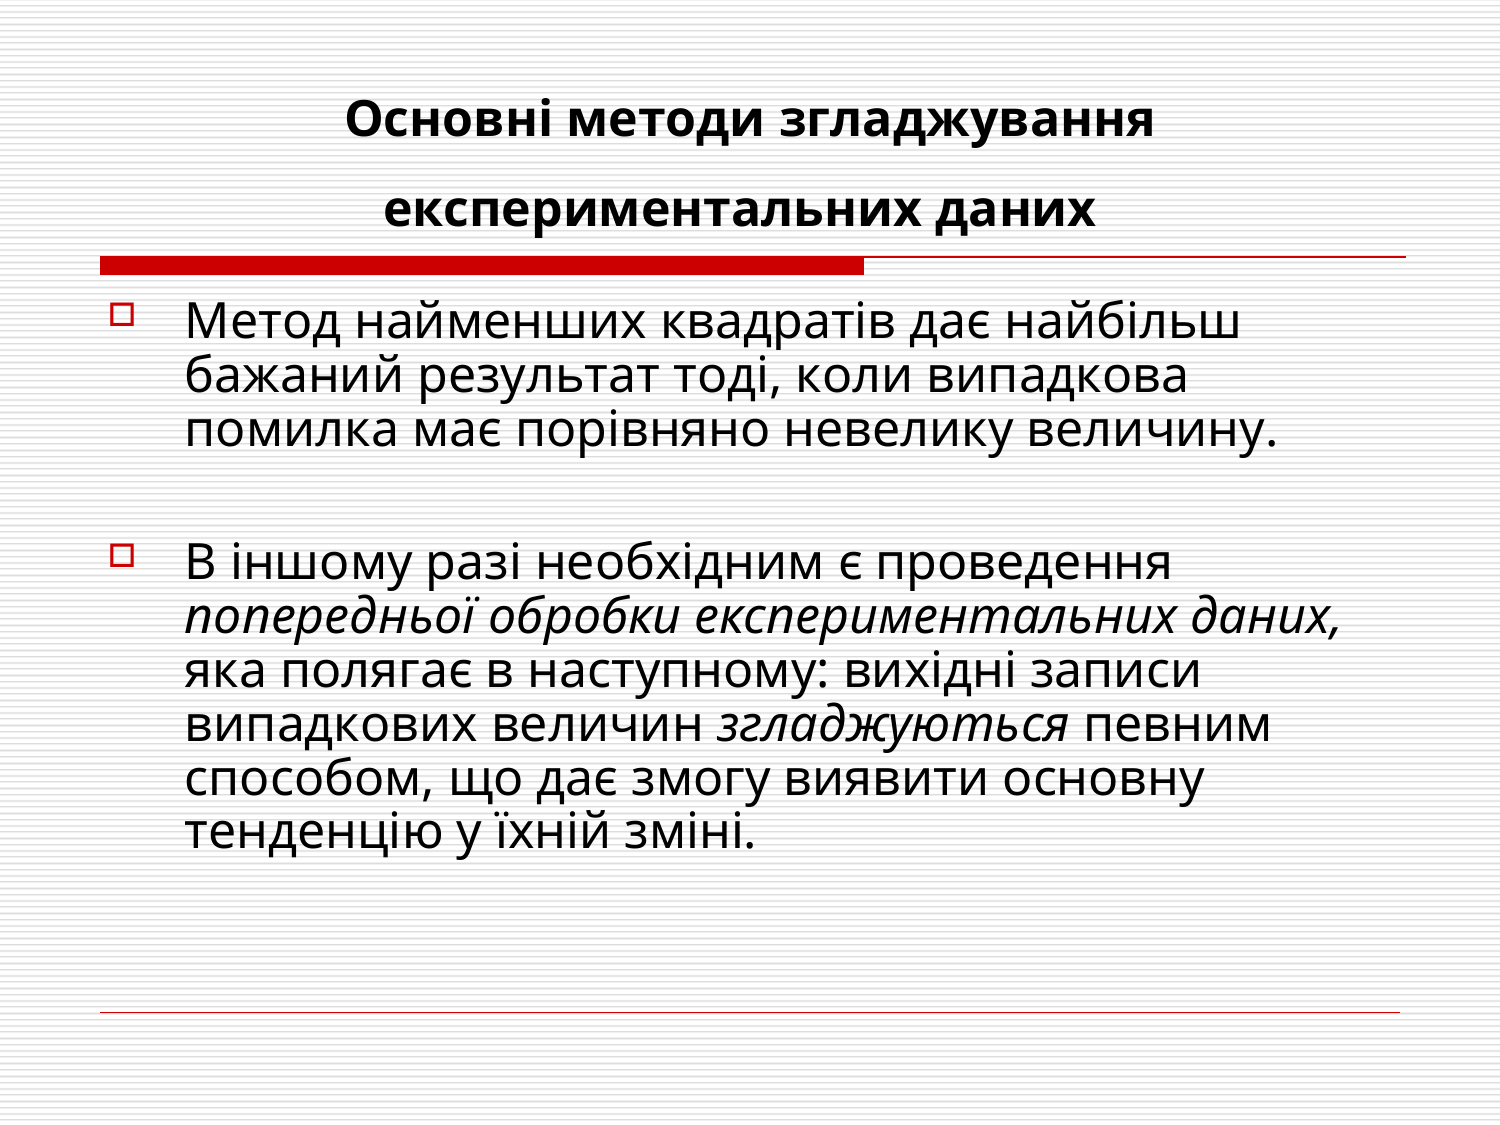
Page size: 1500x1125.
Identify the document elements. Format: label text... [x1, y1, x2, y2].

picture [0, 0, 1500, 1125]
list Метод найменших квадратів дає найбільш бажаний результат тоді, коли випадкова помилка має порівняно невелику величину. В іншому разі необхідним є проведення попередньої обробки експериментальних даних, яка полягає в наступному: вихідні записи випадкових величин згладжуються певним способом, що дає змогу виявити основну тенденцію у їхній зміні. [92, 287, 1406, 988]
title Основні методи згладжування експериментальних даних [94, 49, 1407, 250]
